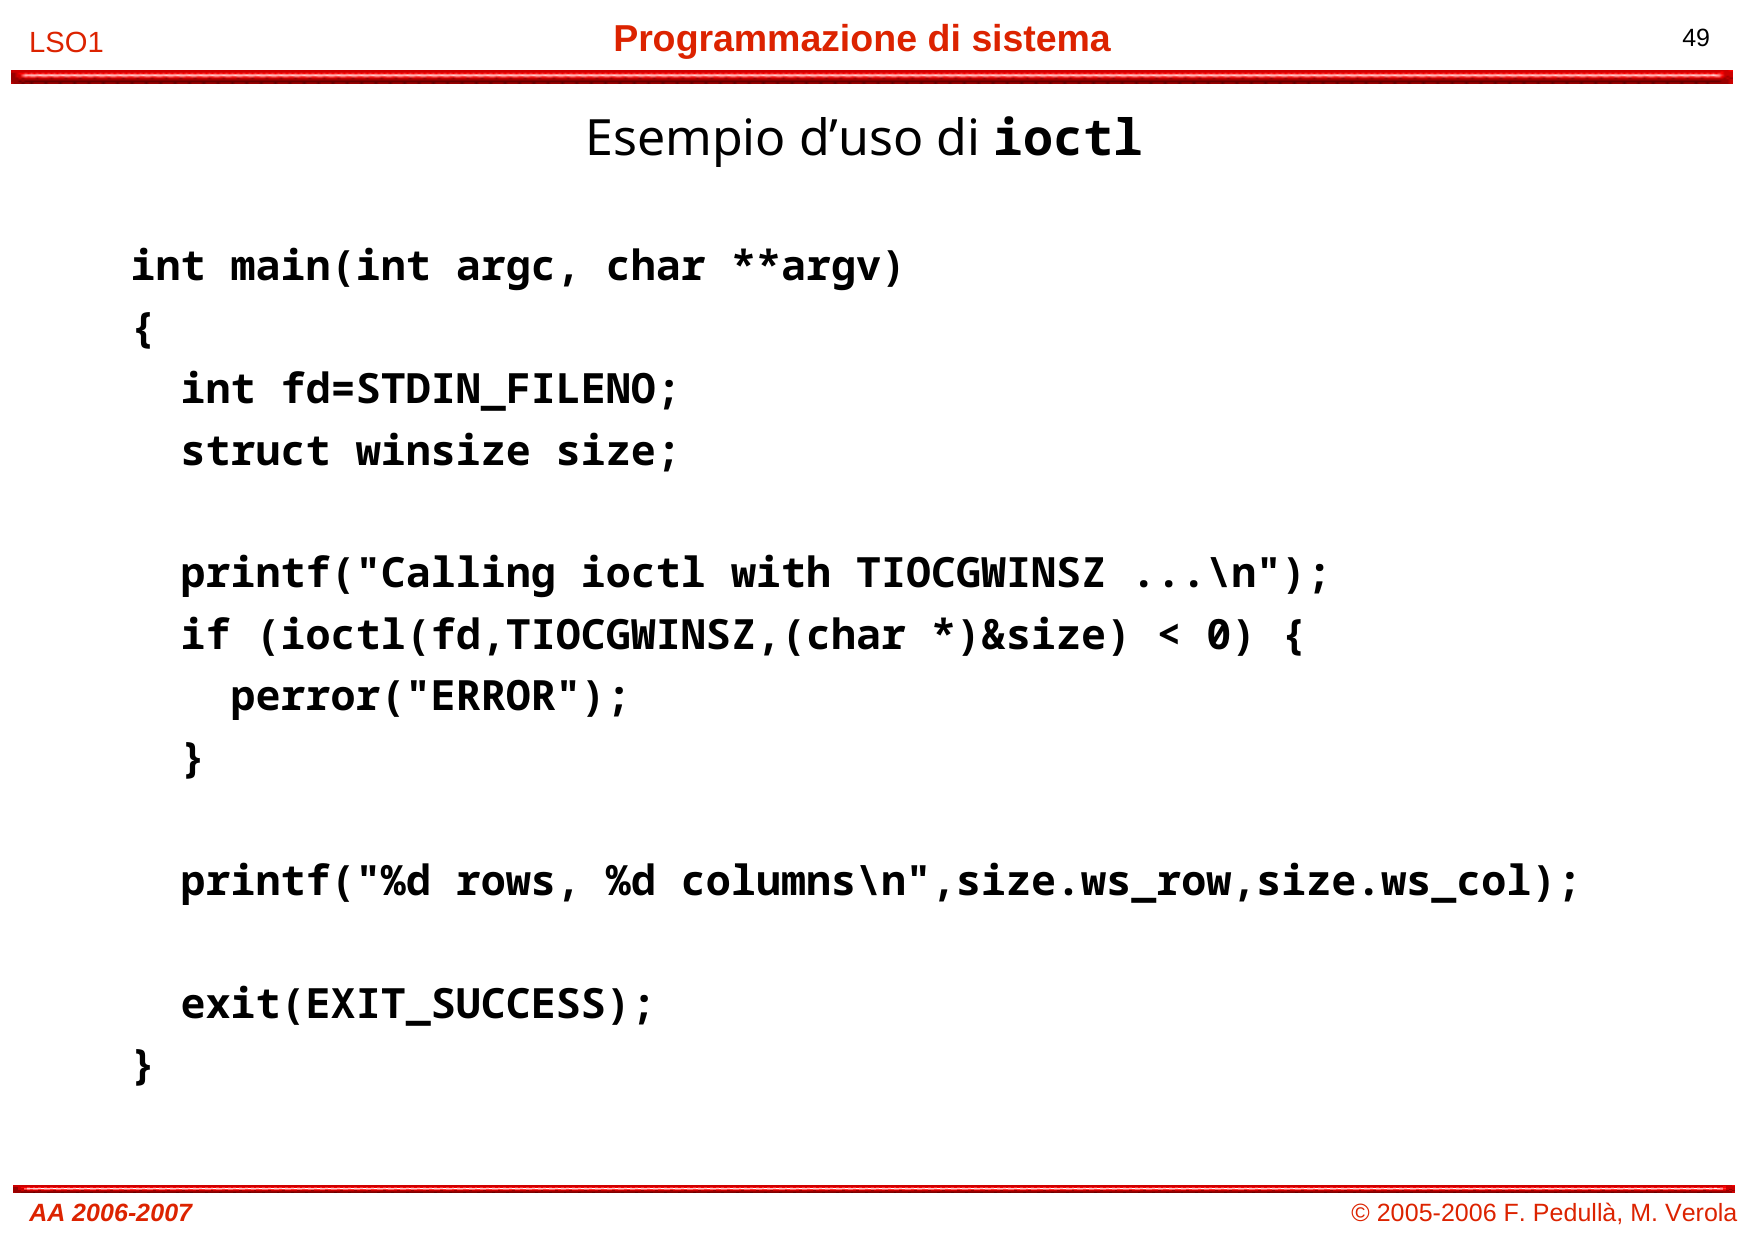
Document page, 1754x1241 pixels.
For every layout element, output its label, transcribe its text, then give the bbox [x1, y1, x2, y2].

picture [13, 1185, 1735, 1193]
title Esempio d’uso di ioctl [540, 90, 1189, 186]
list int main(int argc, char **argv) { int fd=STDIN_FILENO; struct winsize size; printf("Calling ioctl with TIOCGWINSZ ...\n"); if (ioctl(fd,TIOCGWINSZ,(char *)&size) < 0) { perror("ERROR"); } printf("%d rows, %d columns\n",size.ws_row,size.ws_col); exit(EXIT_SUCCESS); } [112, 228, 1672, 1053]
picture [11, 70, 1733, 84]
